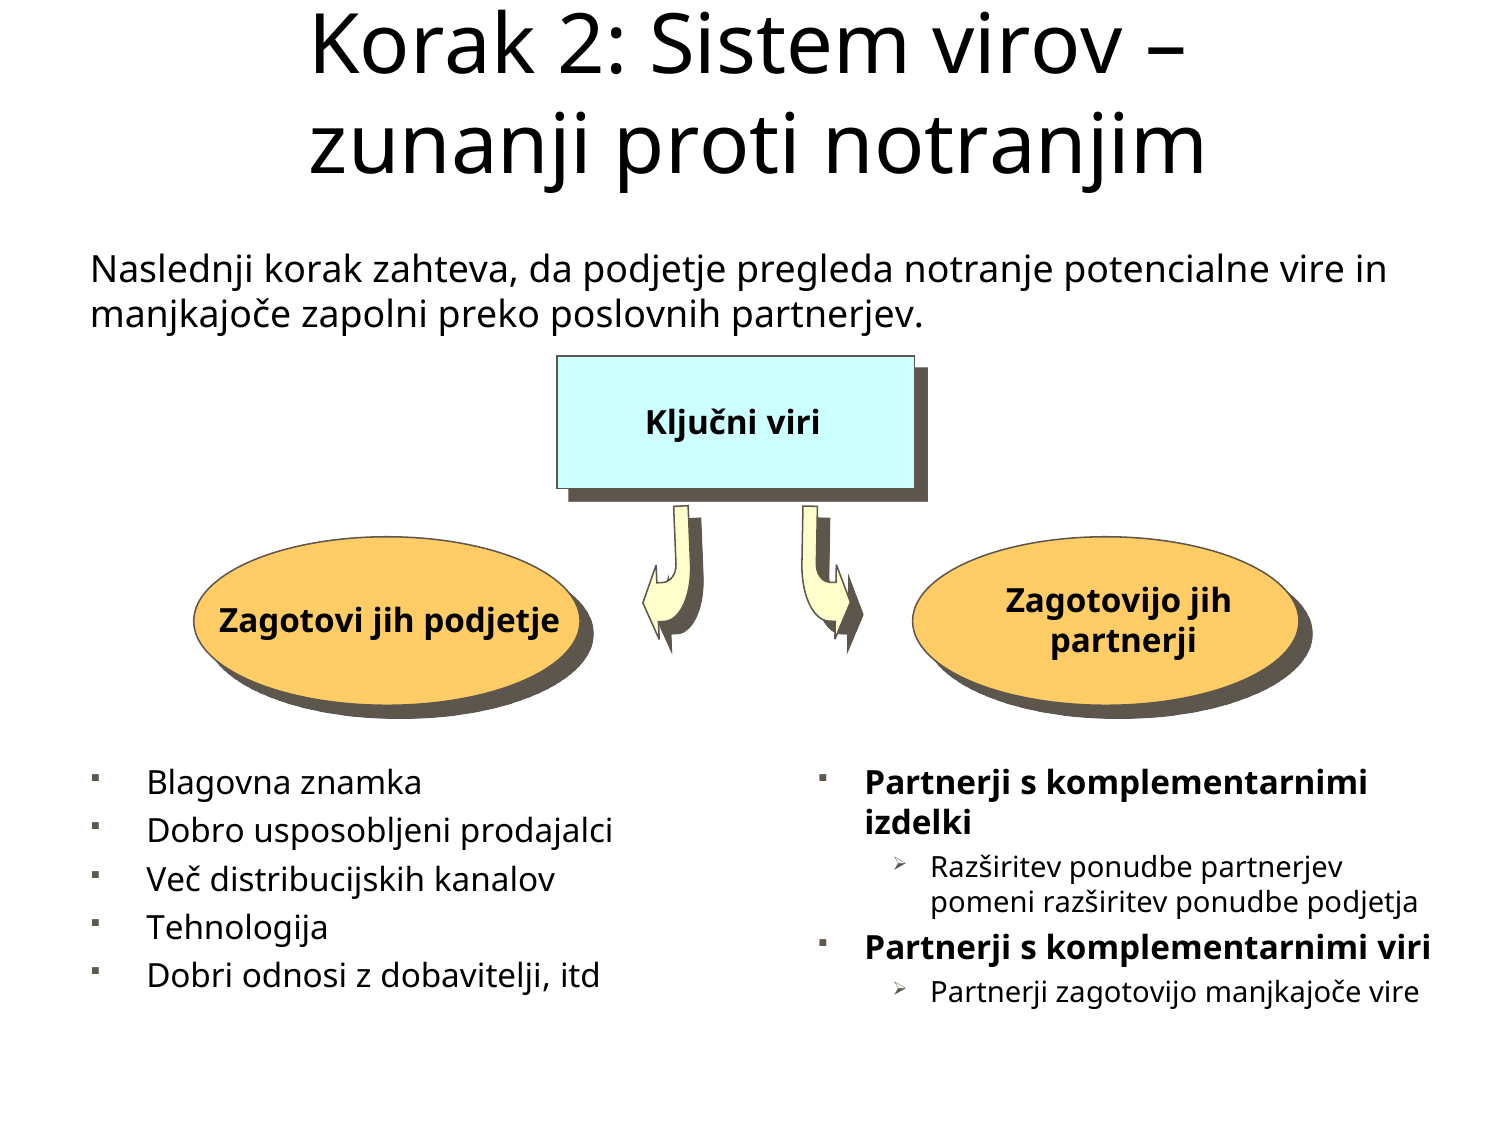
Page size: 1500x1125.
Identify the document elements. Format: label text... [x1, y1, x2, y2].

title Korak 2: Sistem virov – zunanji proti notranjim [47, 0, 1471, 198]
text_box [556, 356, 915, 489]
text_box Blagovna znamka Dobro usposobljeni prodajalci Več distribucijskih kanalov Tehnologija Dobri odnosi z dobavitelji, itd [75, 753, 691, 1039]
text_box [912, 578, 939, 664]
text_box Partnerji s komplementarnimi izdelki Razširitev ponudbe partnerjev pomeni razširitev ponudbe podjetja Partnerji s komplementarnimi viri Partnerji zagotovijo manjkajoče vire [727, 753, 1455, 1062]
text_box [229, 536, 545, 572]
text_box [801, 506, 851, 640]
text_box [940, 665, 1271, 706]
text_box Zagotovijo jih partnerji [939, 572, 1299, 665]
text_box Naslednji korak zahteva, da podjetje pregleda notranje potencialne vire in manjkajoče zapolni preko poslovnih partnerjev. [75, 237, 1500, 343]
text_box Ključni viri [584, 392, 882, 451]
text_box Zagotovi jih podjetje [195, 572, 585, 665]
text_box [642, 505, 691, 640]
text_box [948, 536, 1263, 572]
text_box [222, 665, 552, 706]
